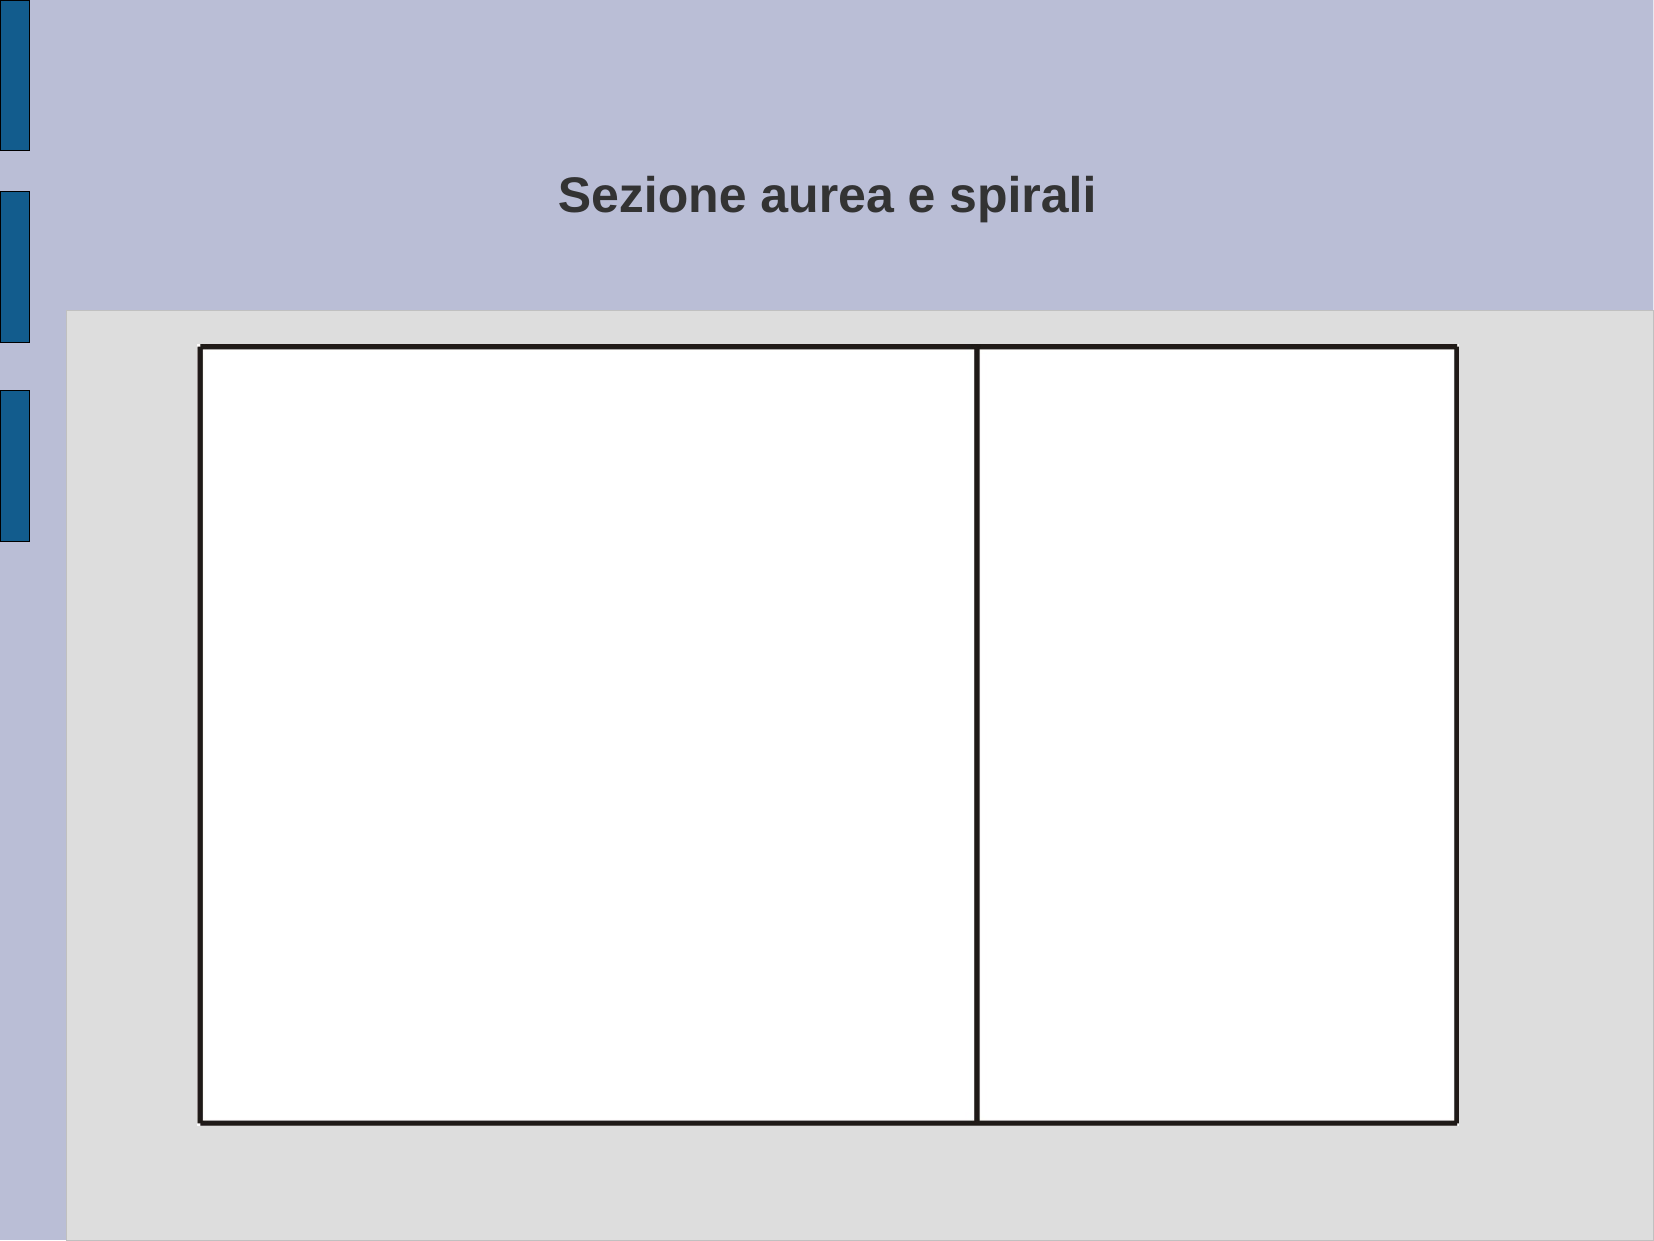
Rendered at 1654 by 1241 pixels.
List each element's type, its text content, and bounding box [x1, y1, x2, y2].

title Sezione aurea e spirali [121, 91, 1534, 299]
picture [197, 344, 1459, 1126]
